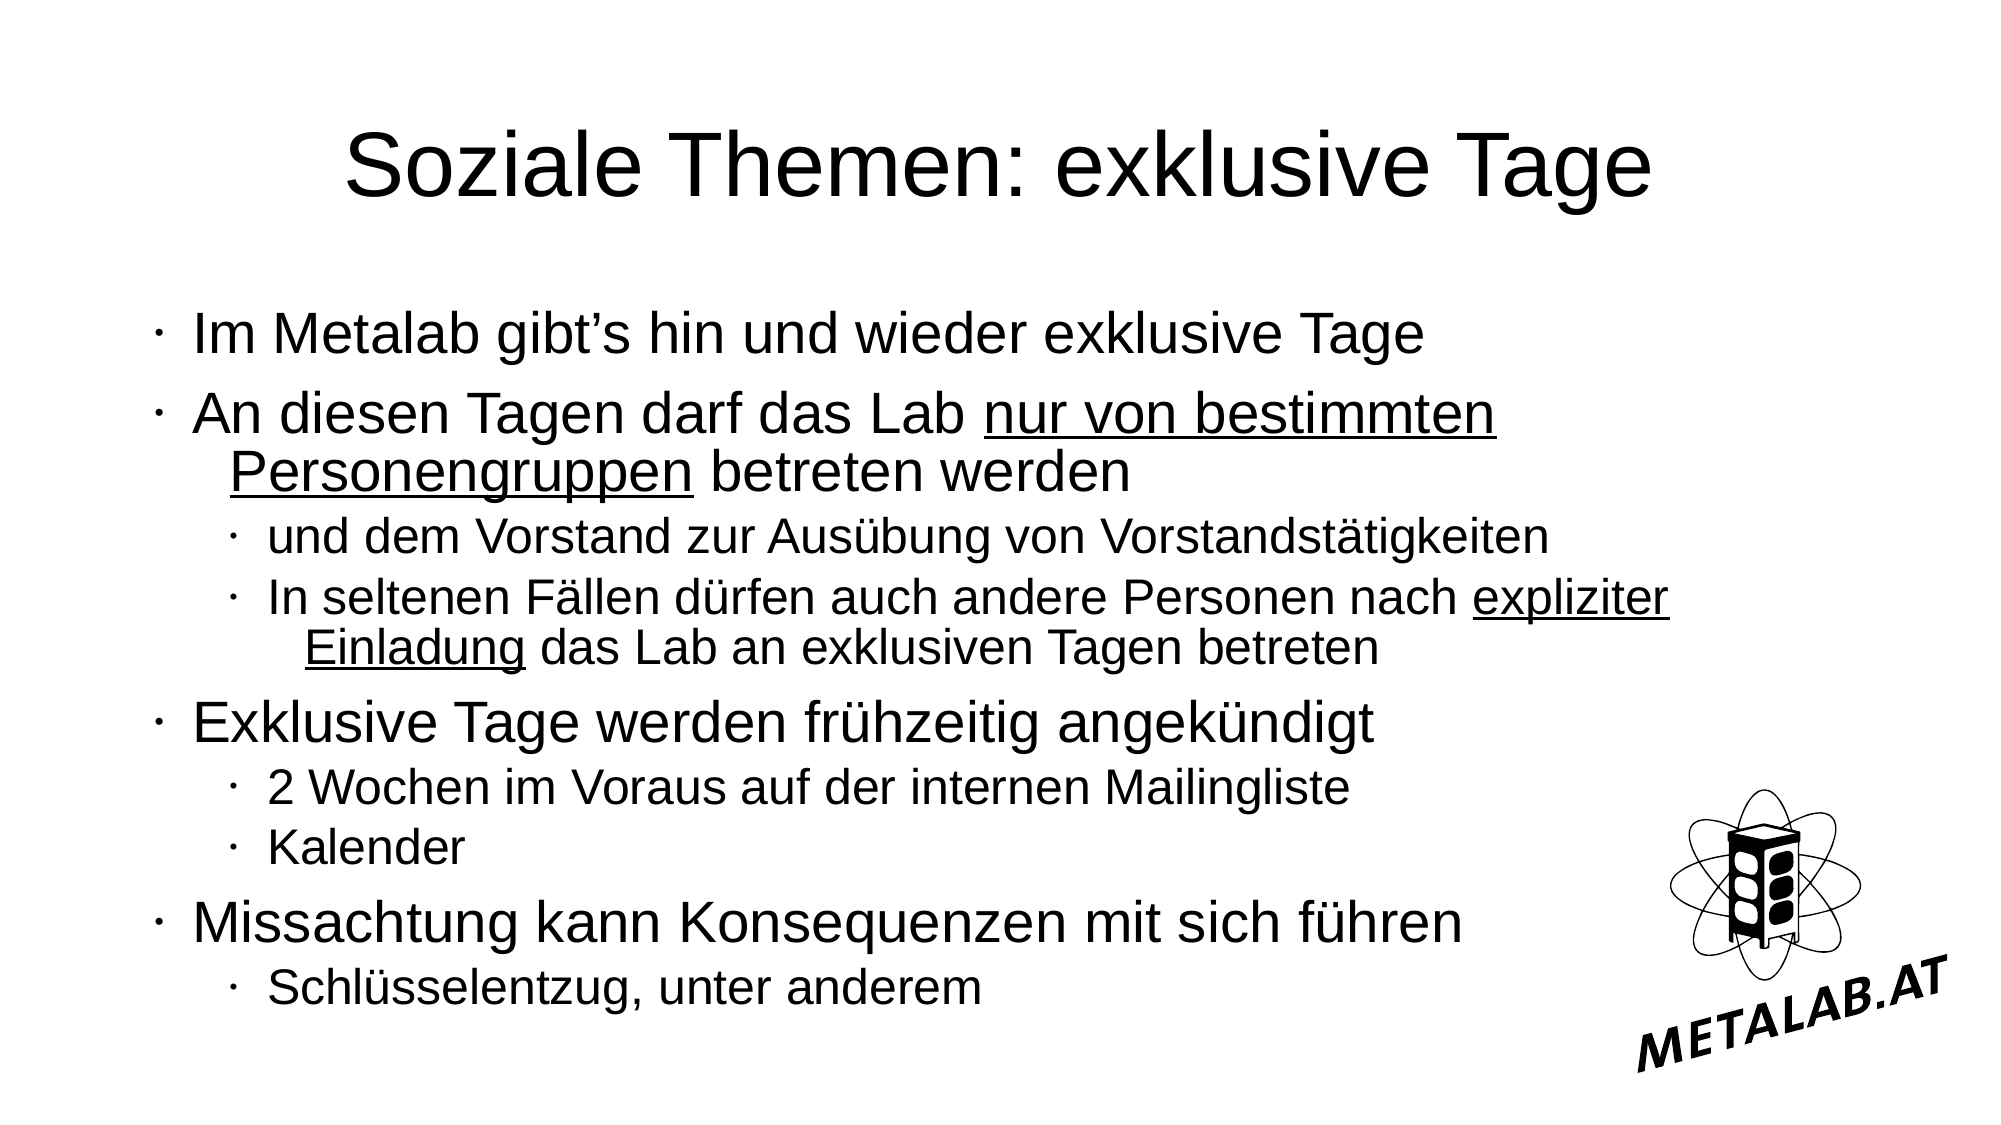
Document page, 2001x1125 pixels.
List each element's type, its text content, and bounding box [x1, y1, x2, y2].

list Im Metalab gibt’s hin und wieder exklusive Tage An diesen Tagen darf das Lab nur von bestimmten Personengruppen betreten werden und dem Vorstand zur Ausübung von Vorstandstätigkeiten In seltenen Fällen dürfen auch andere Personen nach expliziter Einladung das Lab an exklusiven Tagen betreten Exklusive Tage werden frühzeitig angekündigt 2 Wochen im Voraus auf der internen Mailingliste Kalender Missachtung kann Konsequenzen mit sich führen Schlüsselentzug, unter anderem [137, 299, 1863, 1072]
title Soziale Themen: exklusive Tage [137, 59, 1863, 278]
